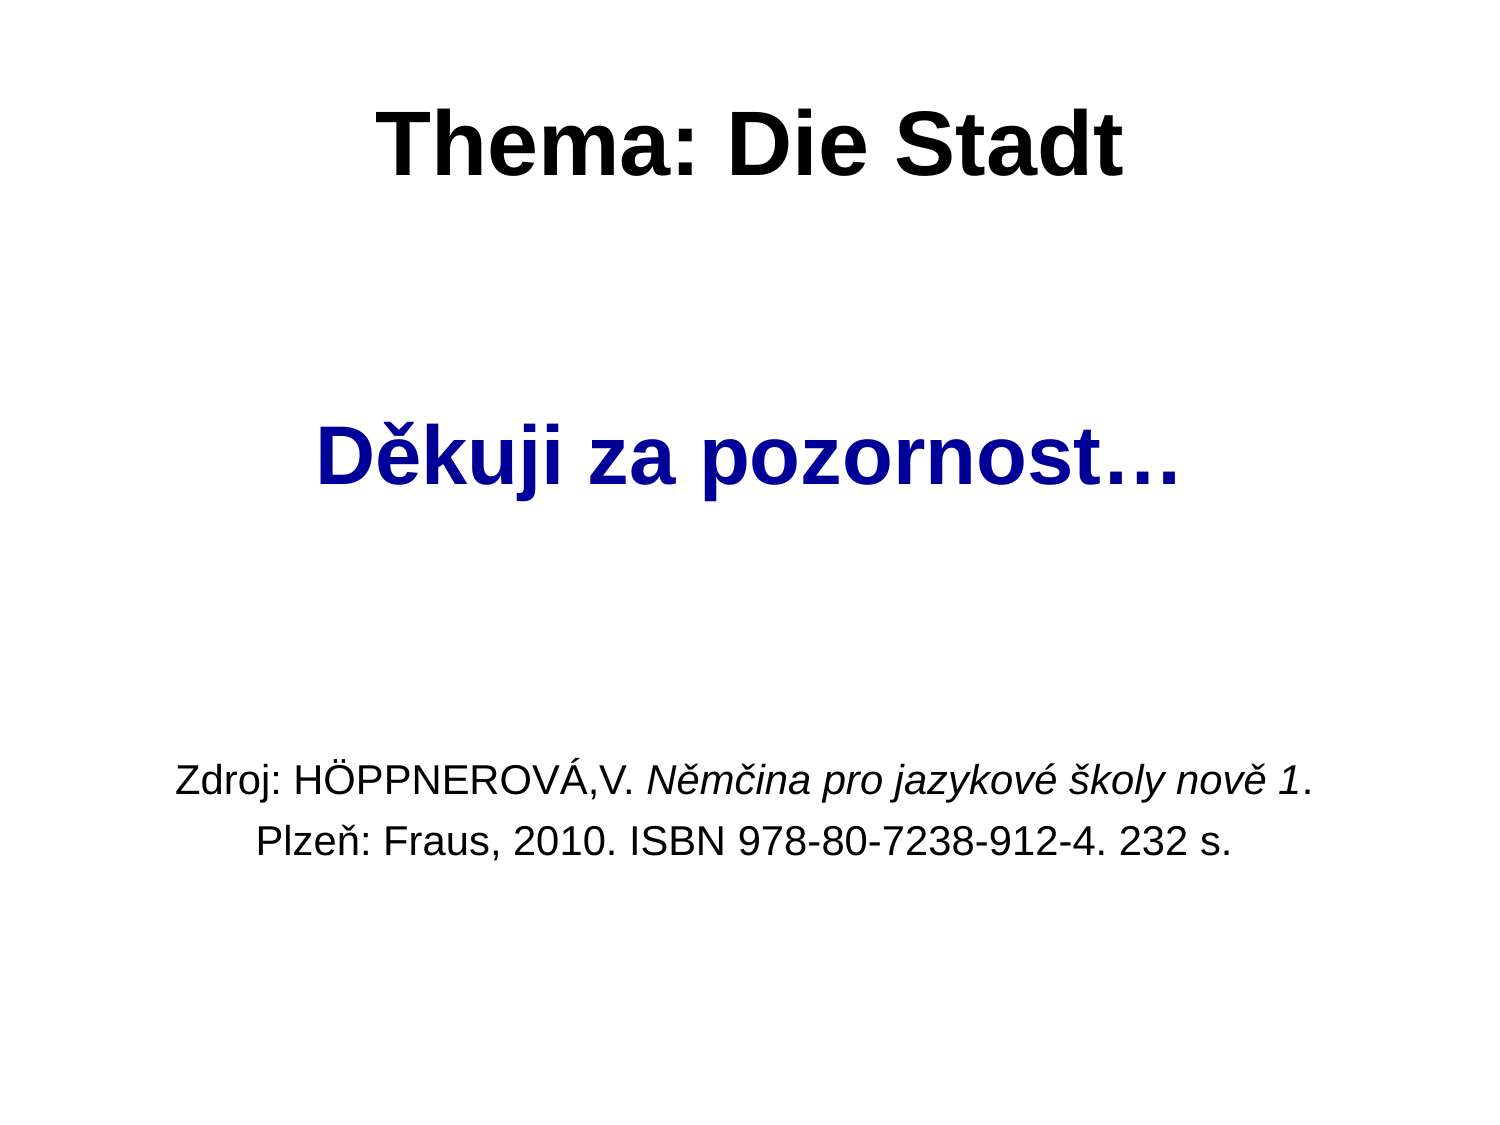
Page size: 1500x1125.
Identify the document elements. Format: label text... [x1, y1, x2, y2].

list Děkuji za pozornost… Zdroj: HÖPPNEROVÁ,V. Němčina pro jazykové školy nově 1. Plzeň: Fraus, 2010. ISBN 978-80-7238-912-4. 232 s. [75, 262, 1426, 1007]
title Thema: Die Stadt [75, 45, 1426, 233]
